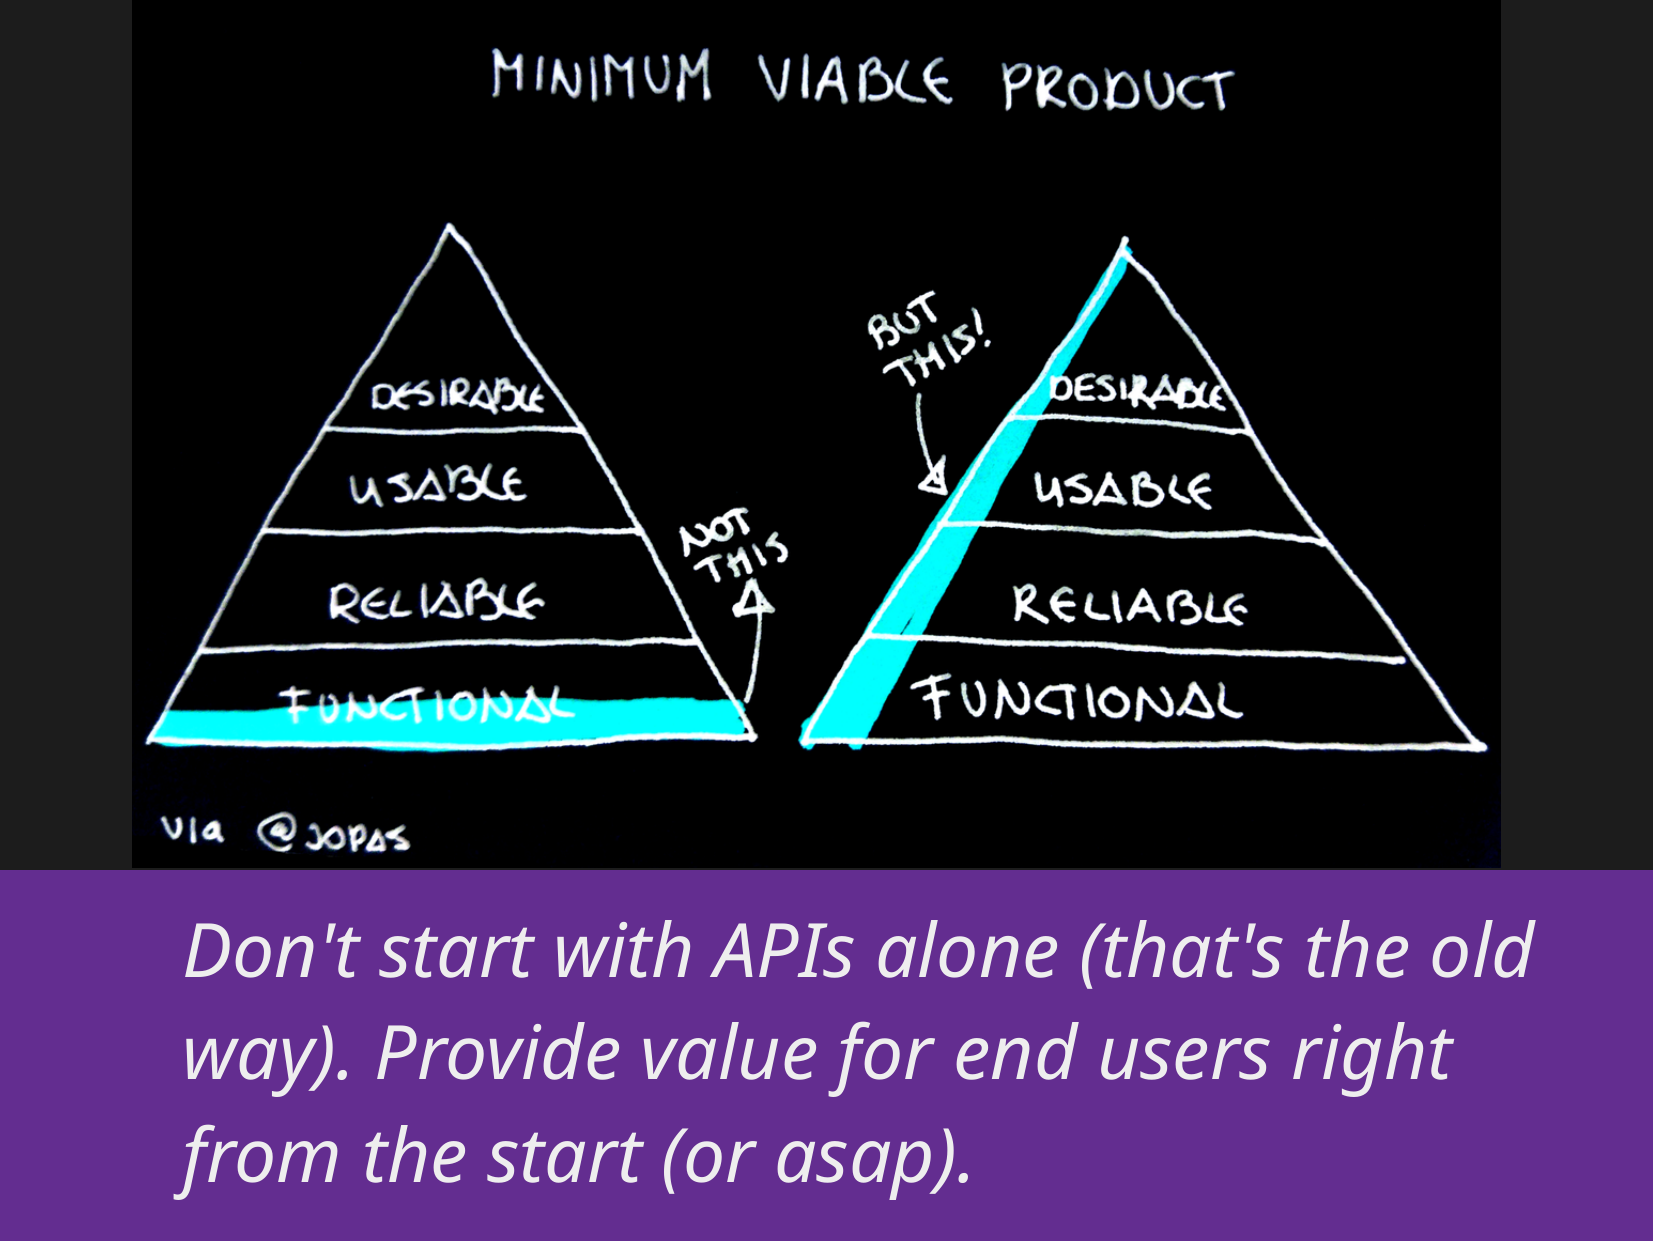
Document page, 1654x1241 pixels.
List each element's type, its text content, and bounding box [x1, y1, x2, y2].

list Don't start with APIs alone (that's the old way). Provide value for end users right from the start (or asap). [165, 897, 1571, 1241]
picture [132, 0, 1501, 868]
